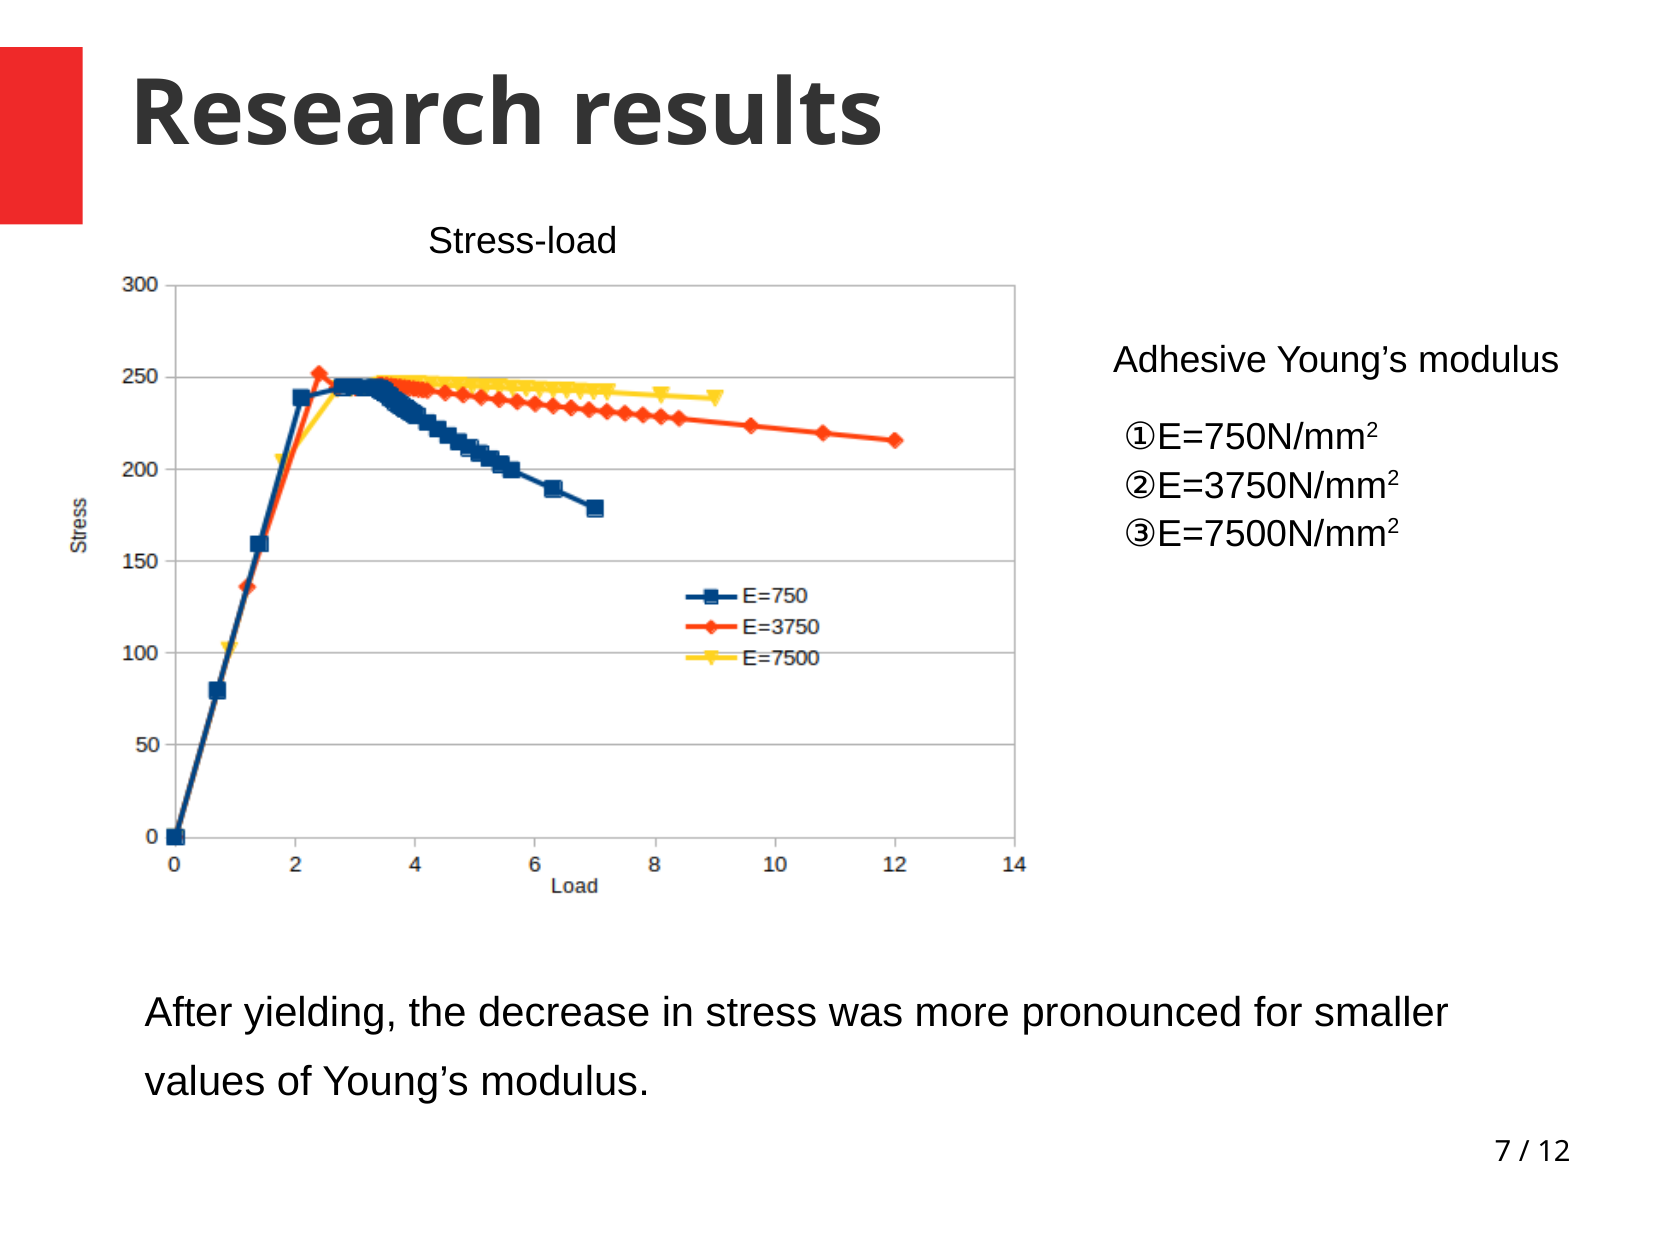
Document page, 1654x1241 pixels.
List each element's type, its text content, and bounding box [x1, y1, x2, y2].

text_box After yielding, the decrease in stress was more pronounced for smaller values of Young’s modulus. [129, 957, 1571, 1112]
picture [35, 259, 1134, 903]
title Research results [129, 5, 1583, 213]
text_box Adhesive Young’s modulus ①E=750N/mm2 ②E=3750N/mm2 ③E=7500N/mm2 [1098, 330, 1630, 626]
text_box Stress-load [413, 212, 898, 270]
